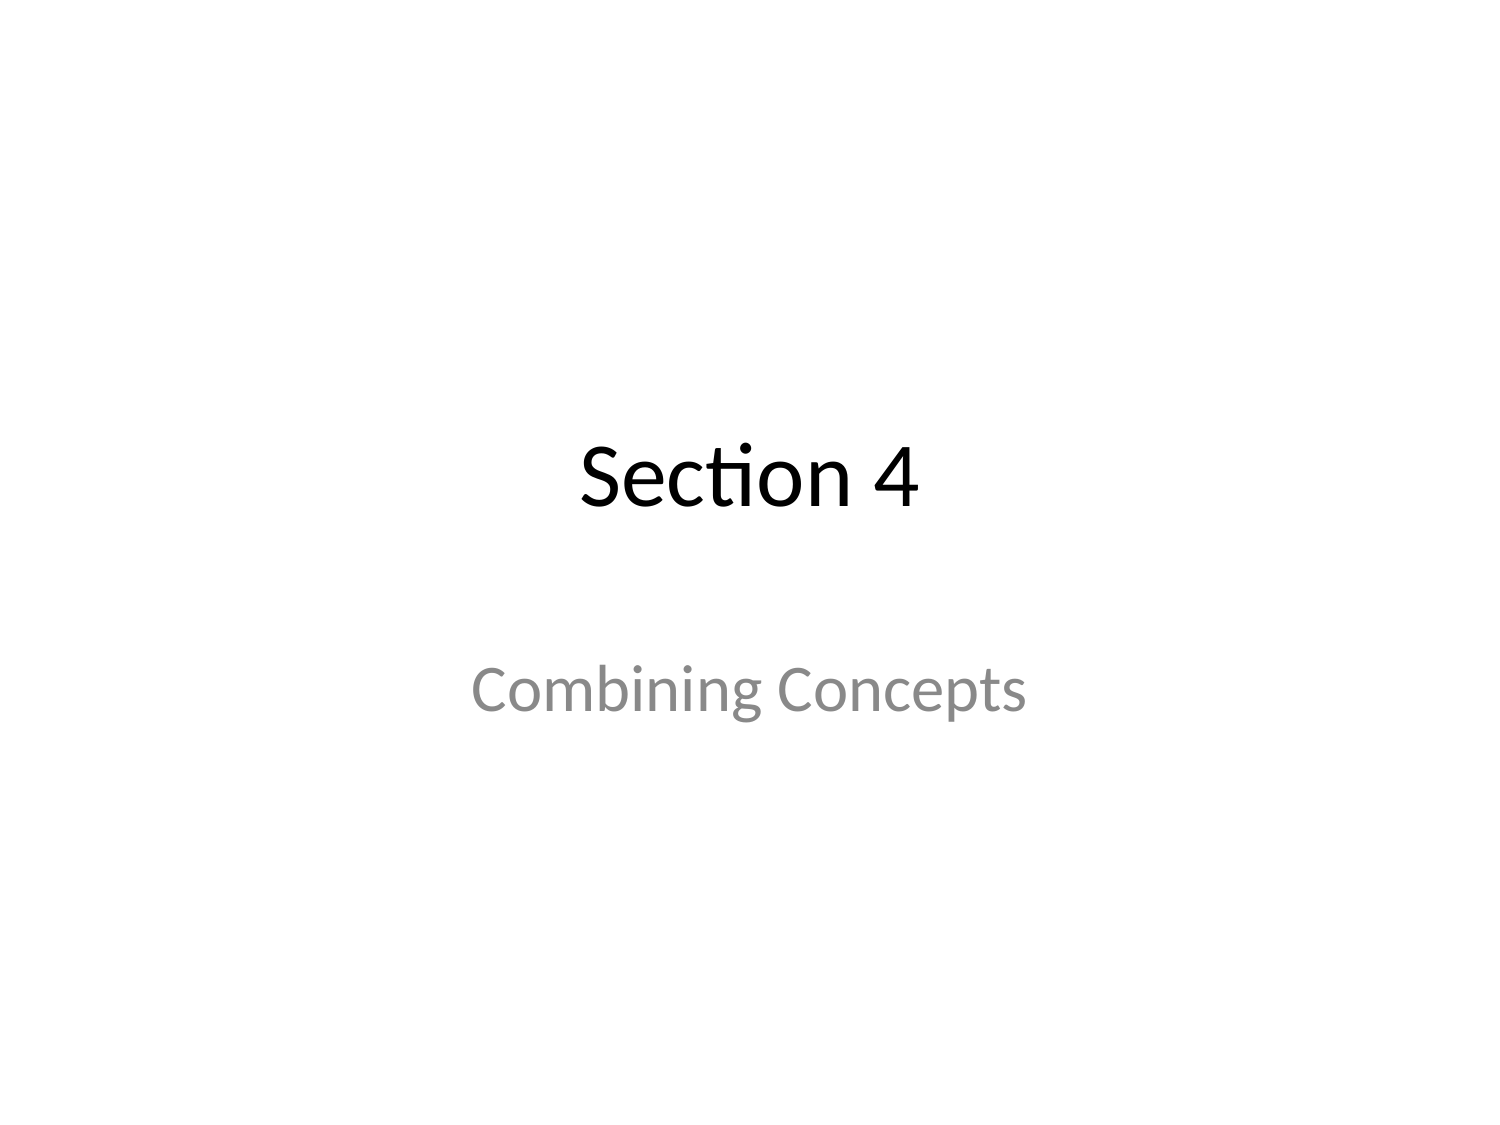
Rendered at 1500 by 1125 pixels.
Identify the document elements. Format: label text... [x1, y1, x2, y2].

subtitle Combining Concepts [225, 637, 1275, 925]
title Section 4 [112, 349, 1388, 591]
